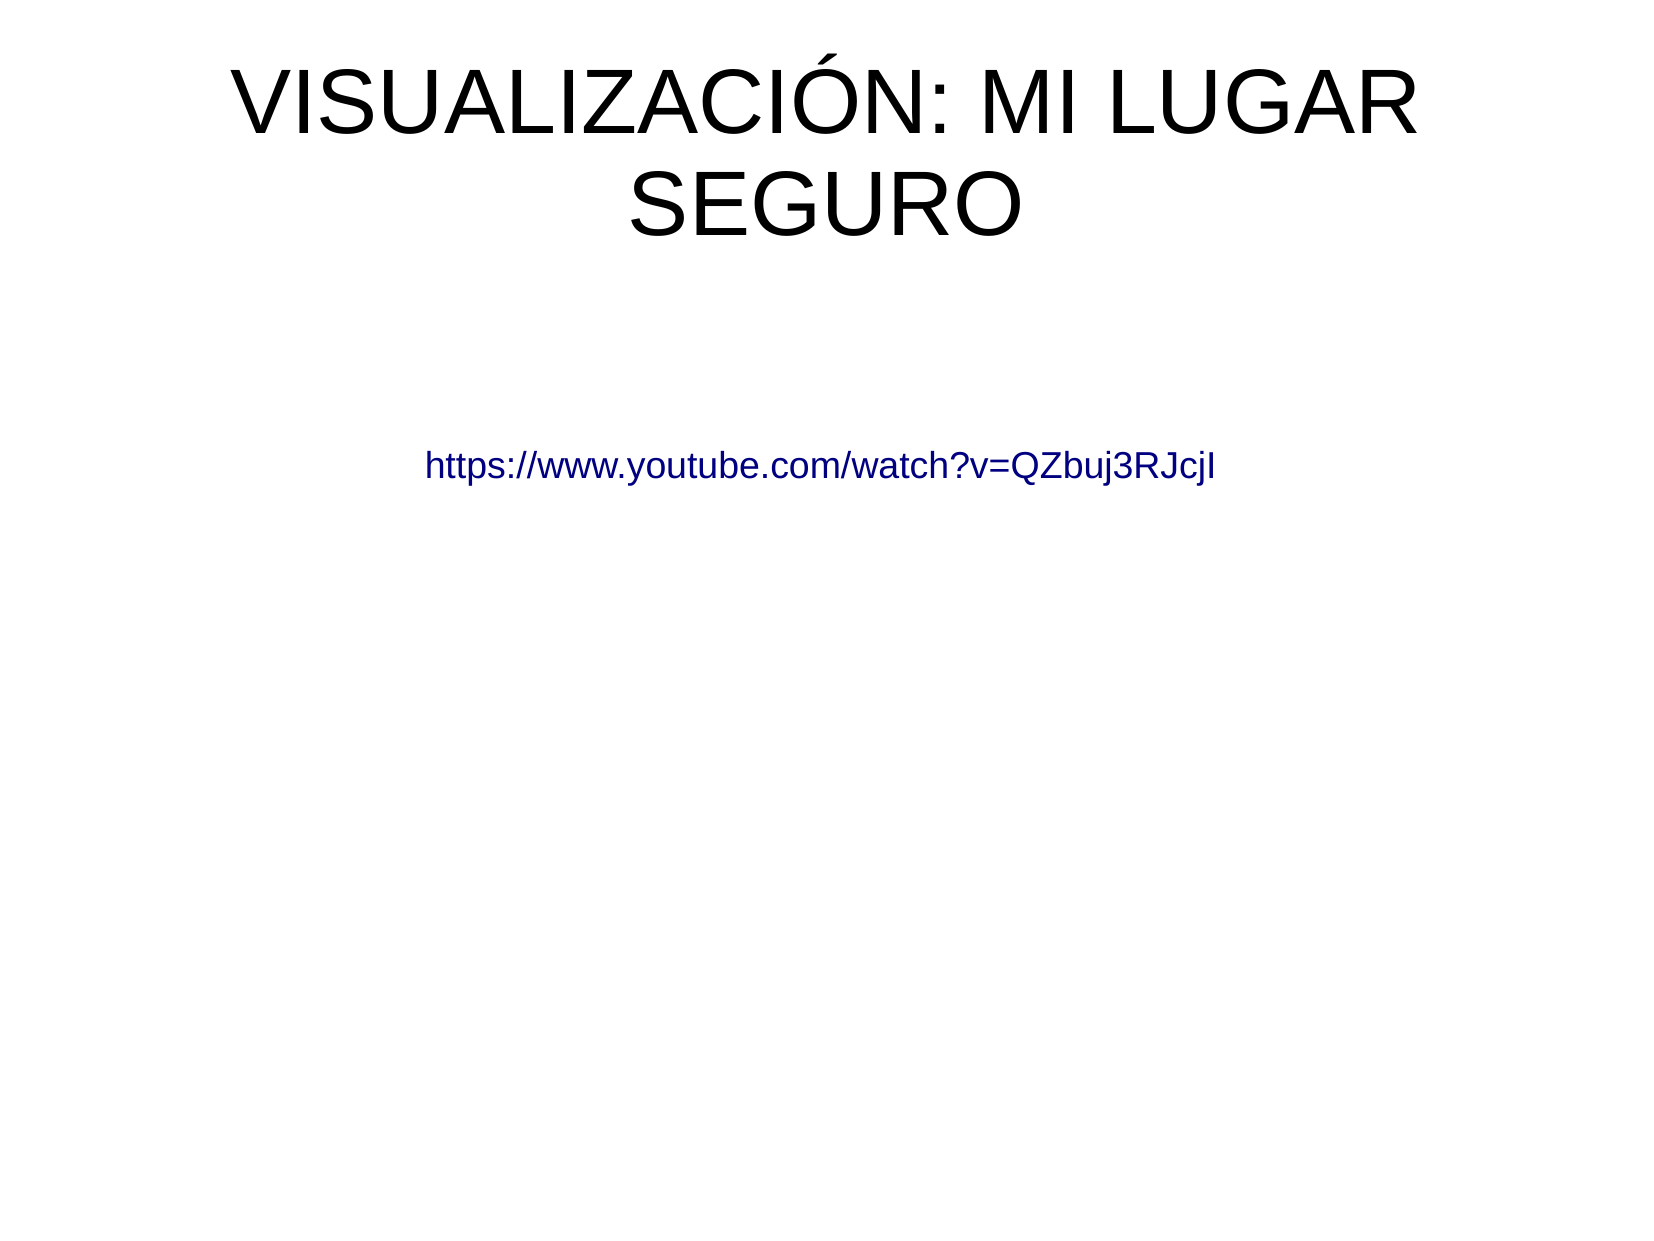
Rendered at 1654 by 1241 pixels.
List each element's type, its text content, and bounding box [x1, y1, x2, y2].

title VISUALIZACIÓN: MI LUGAR SEGURO [82, 49, 1571, 257]
text_box https://www.youtube.com/watch?v=QZbuj3RJcjI [409, 437, 1371, 536]
